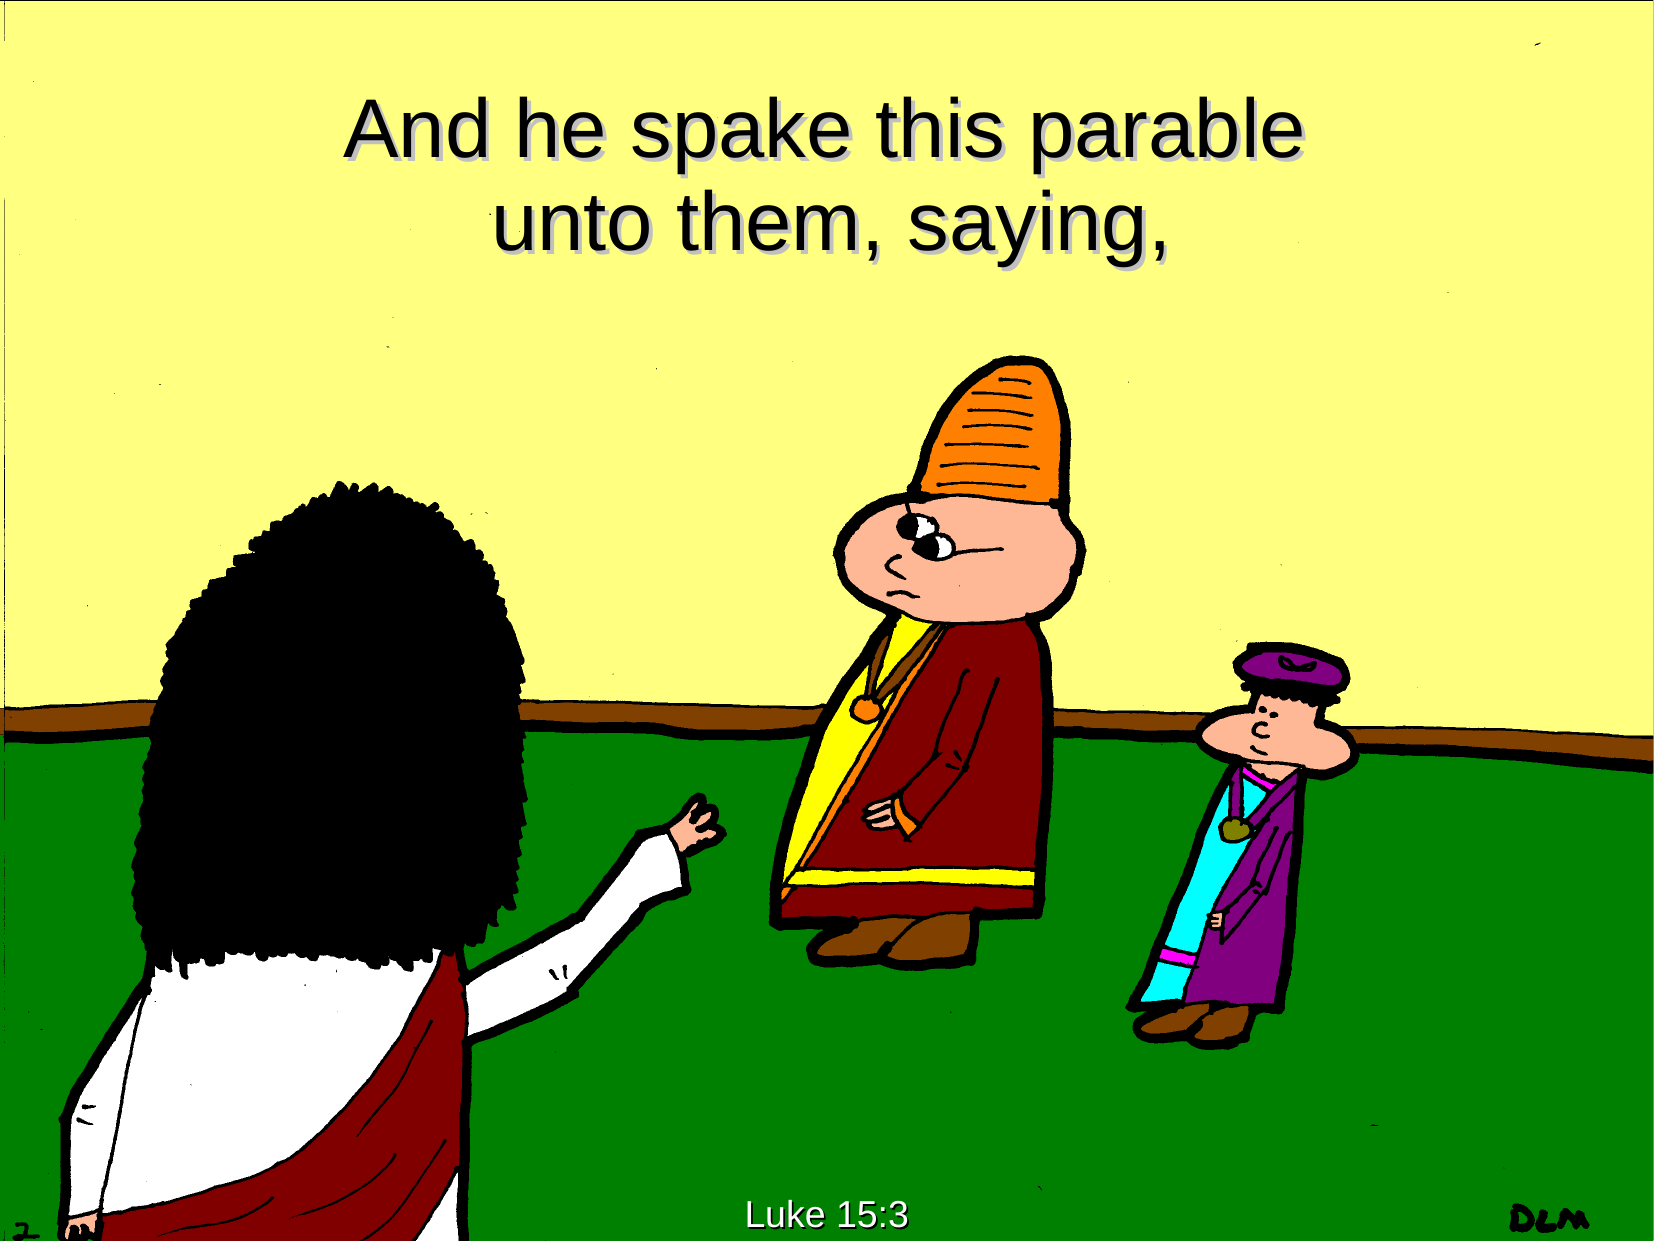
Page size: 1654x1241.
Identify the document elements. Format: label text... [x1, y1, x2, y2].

text_box And he spake this parable unto them, saying, [0, 75, 1651, 276]
text_box Luke 15:3 [0, 1186, 1654, 1241]
picture [0, 1, 1654, 1186]
